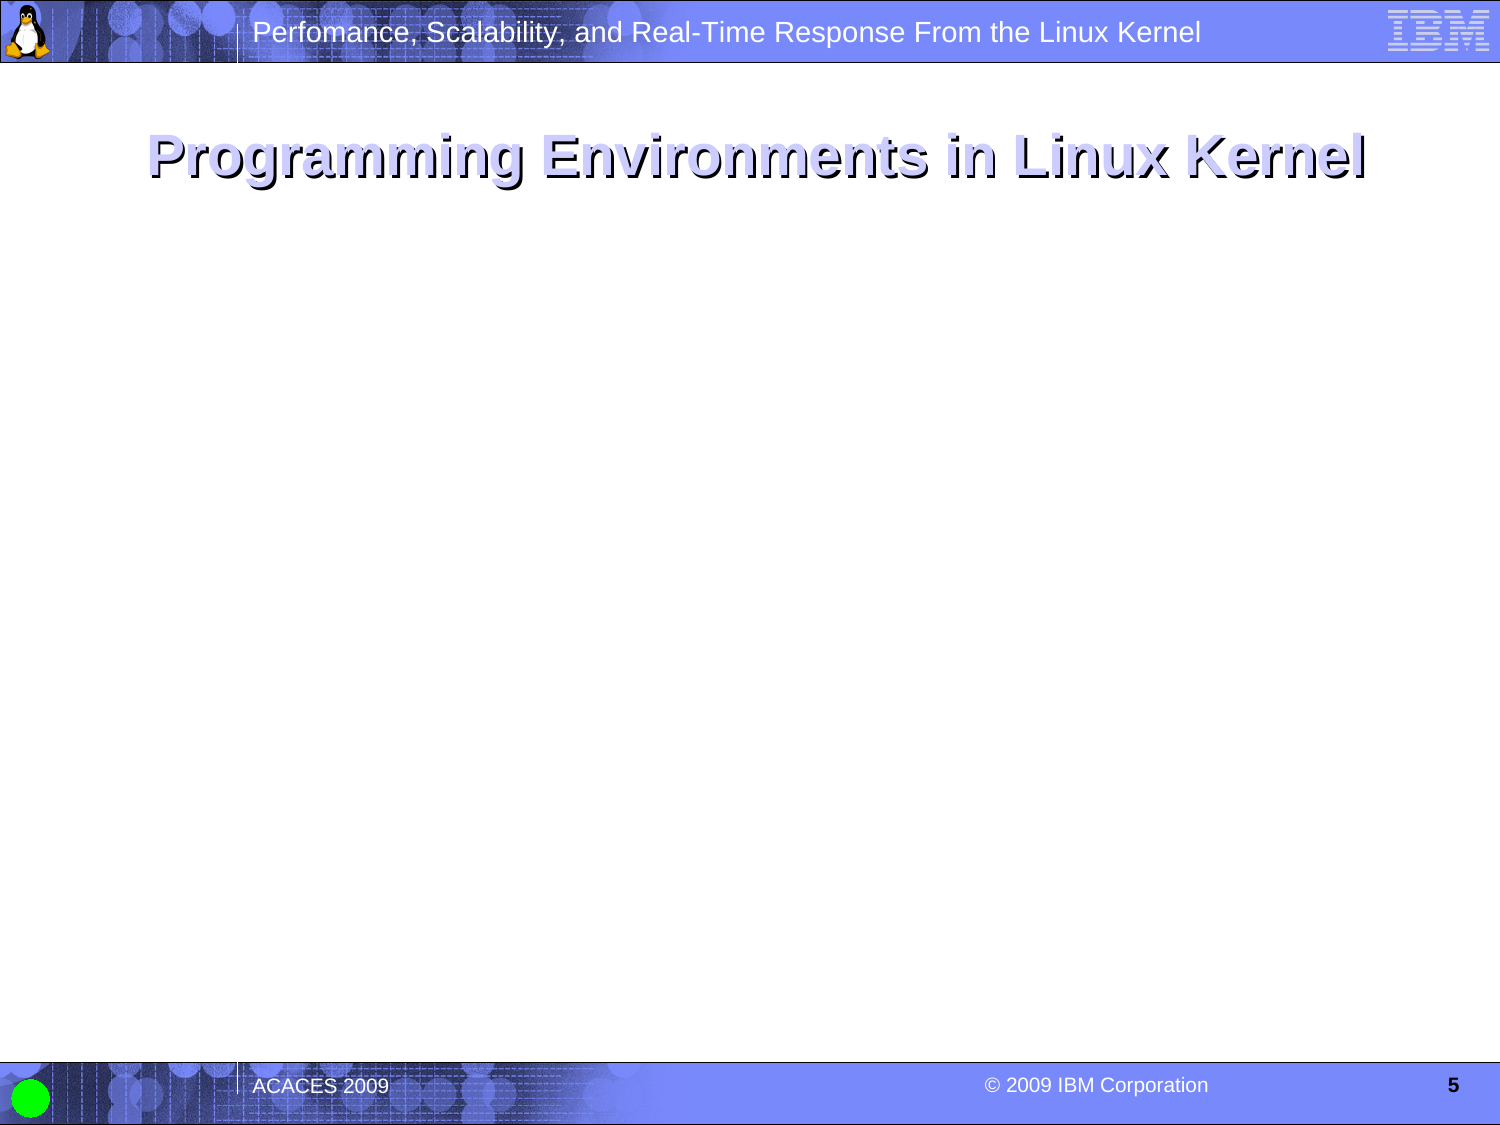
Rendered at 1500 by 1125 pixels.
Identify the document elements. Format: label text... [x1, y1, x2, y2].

picture [0, 1063, 1500, 1124]
text_box [11, 1079, 50, 1118]
title Programming Environments in Linux Kernel [79, 116, 1433, 199]
picture [1, 1, 1500, 62]
